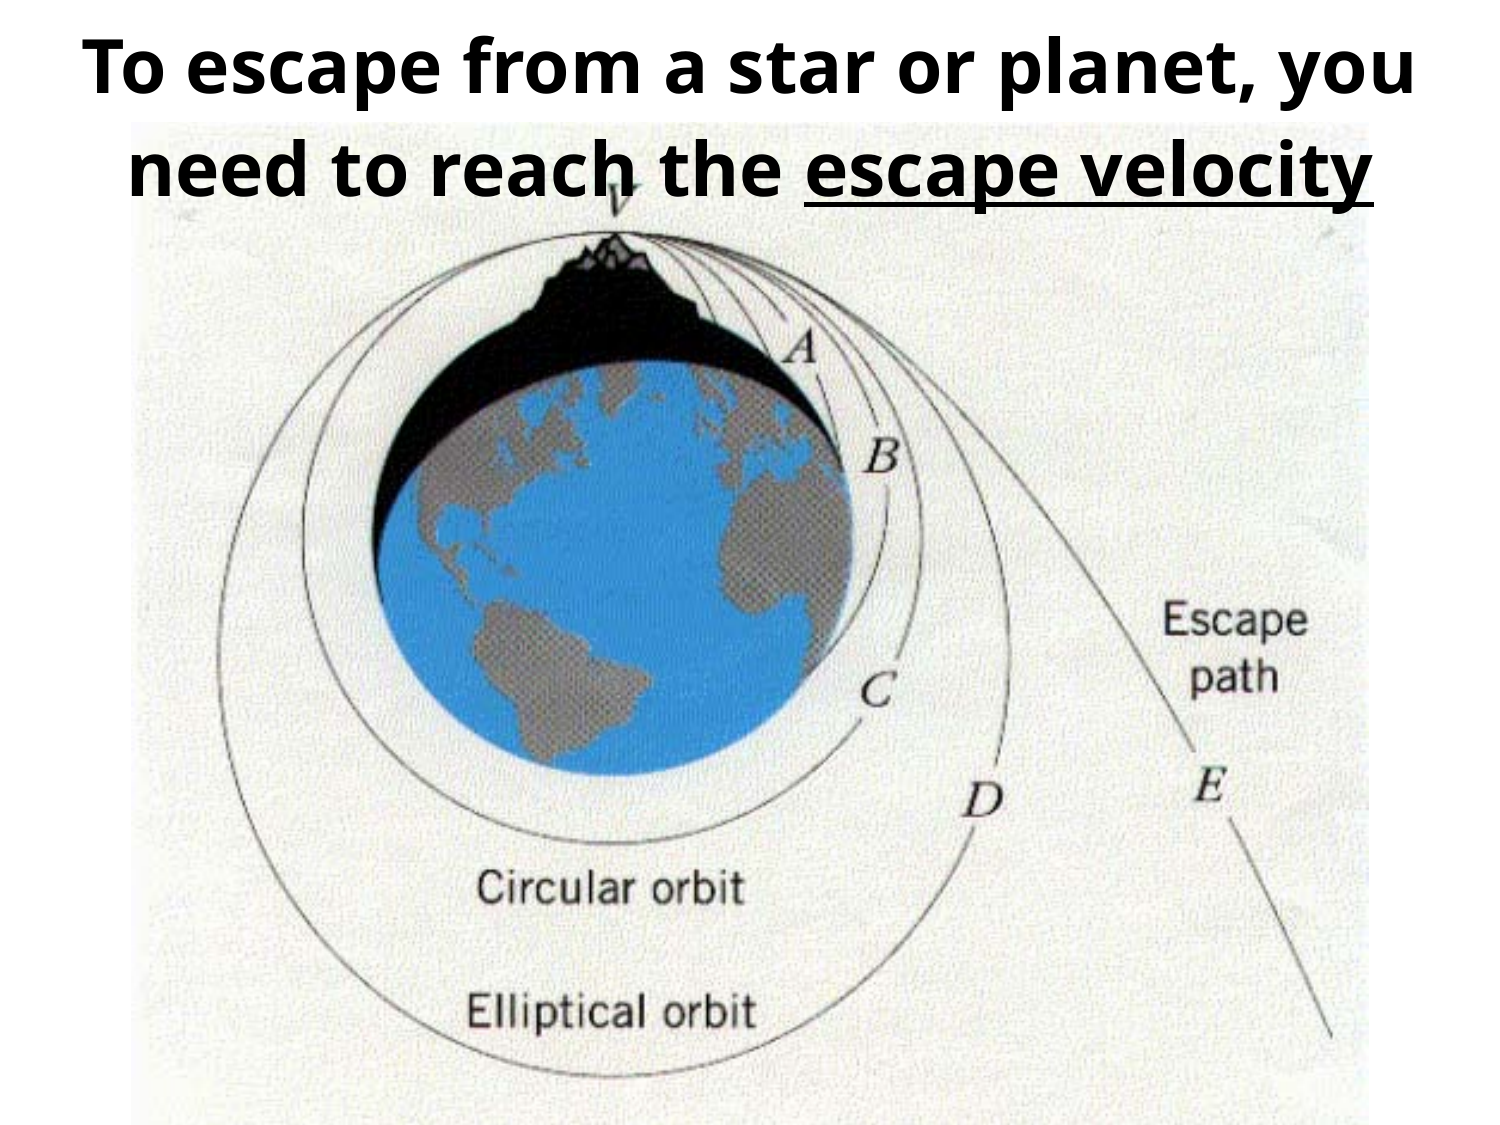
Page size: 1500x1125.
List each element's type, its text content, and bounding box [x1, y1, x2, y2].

title To escape from a star or planet, you need to reach the escape velocity [30, 28, 1471, 204]
picture [131, 204, 1369, 1125]
